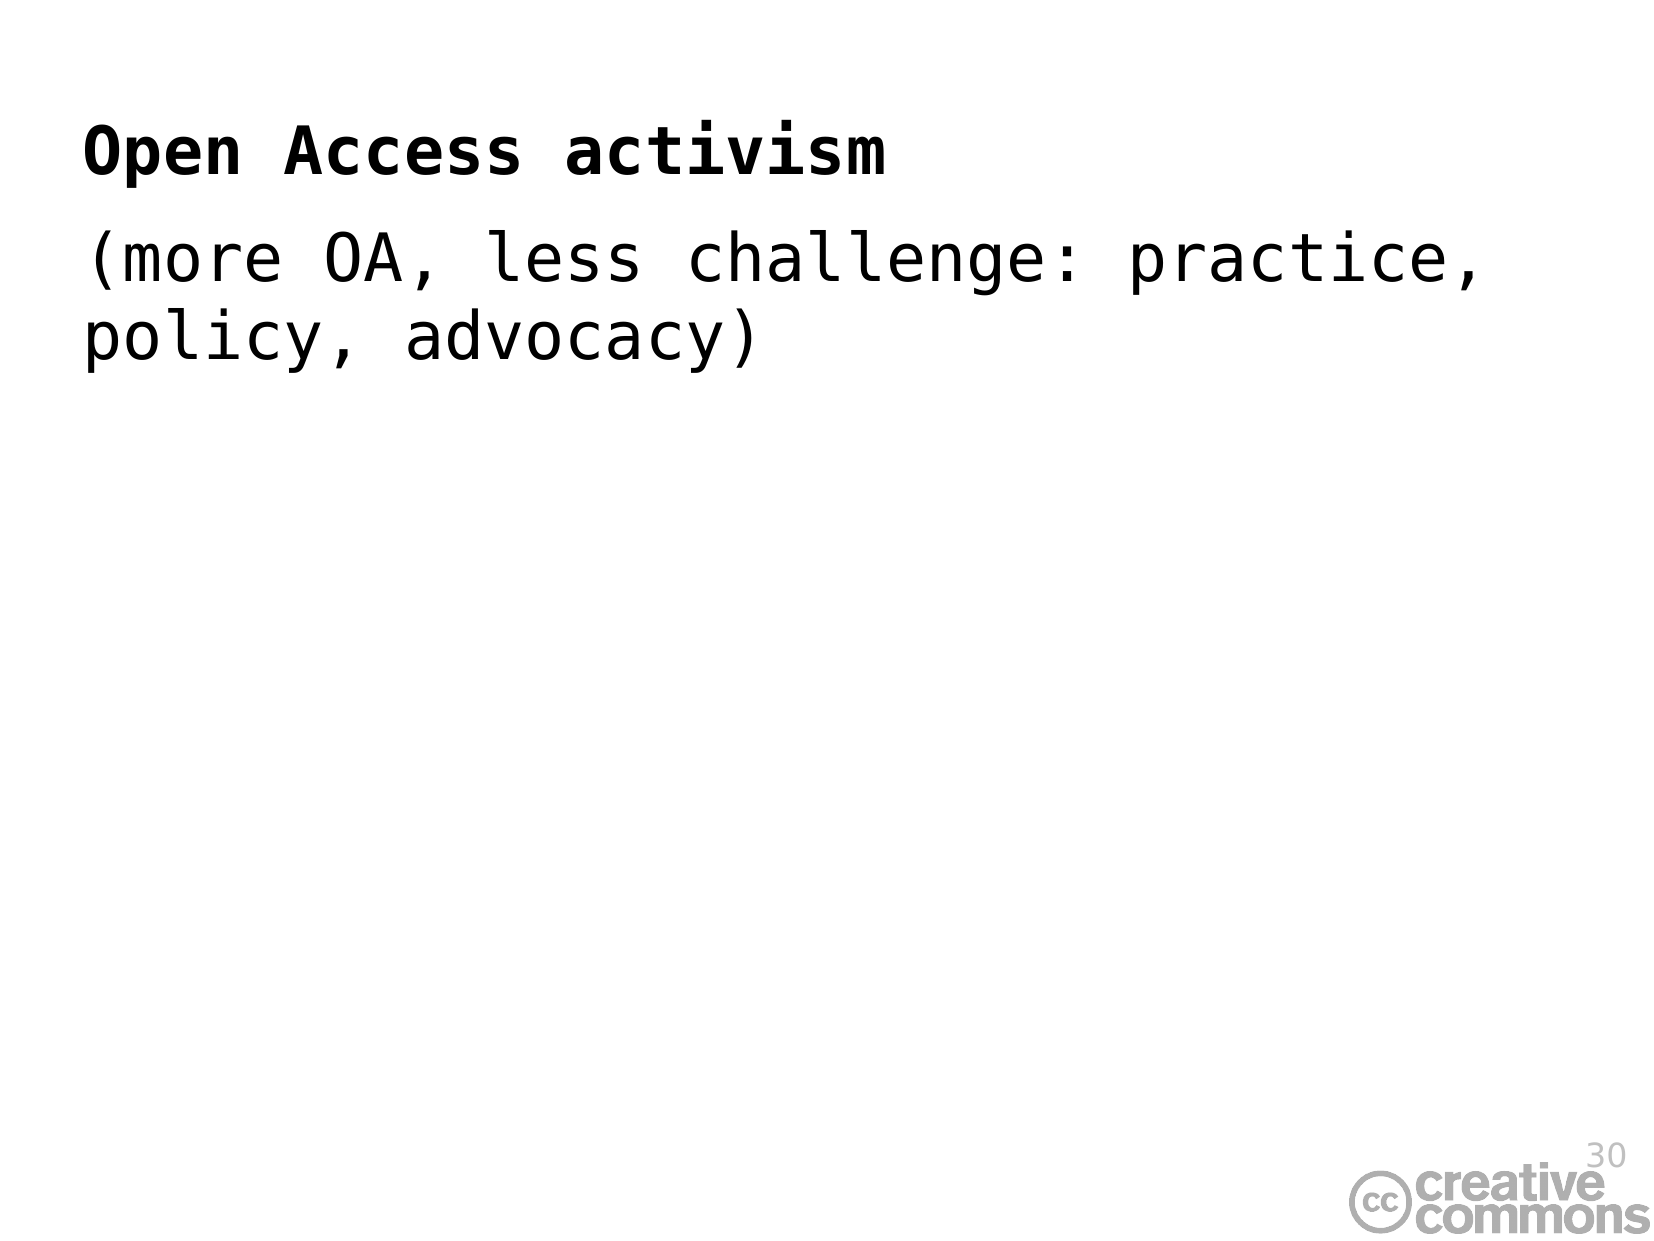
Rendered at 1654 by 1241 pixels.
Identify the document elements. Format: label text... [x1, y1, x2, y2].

list Open Access activism (more OA, less challenge: practice, policy, advocacy) [82, 112, 1571, 1109]
picture [1349, 1162, 1650, 1234]
